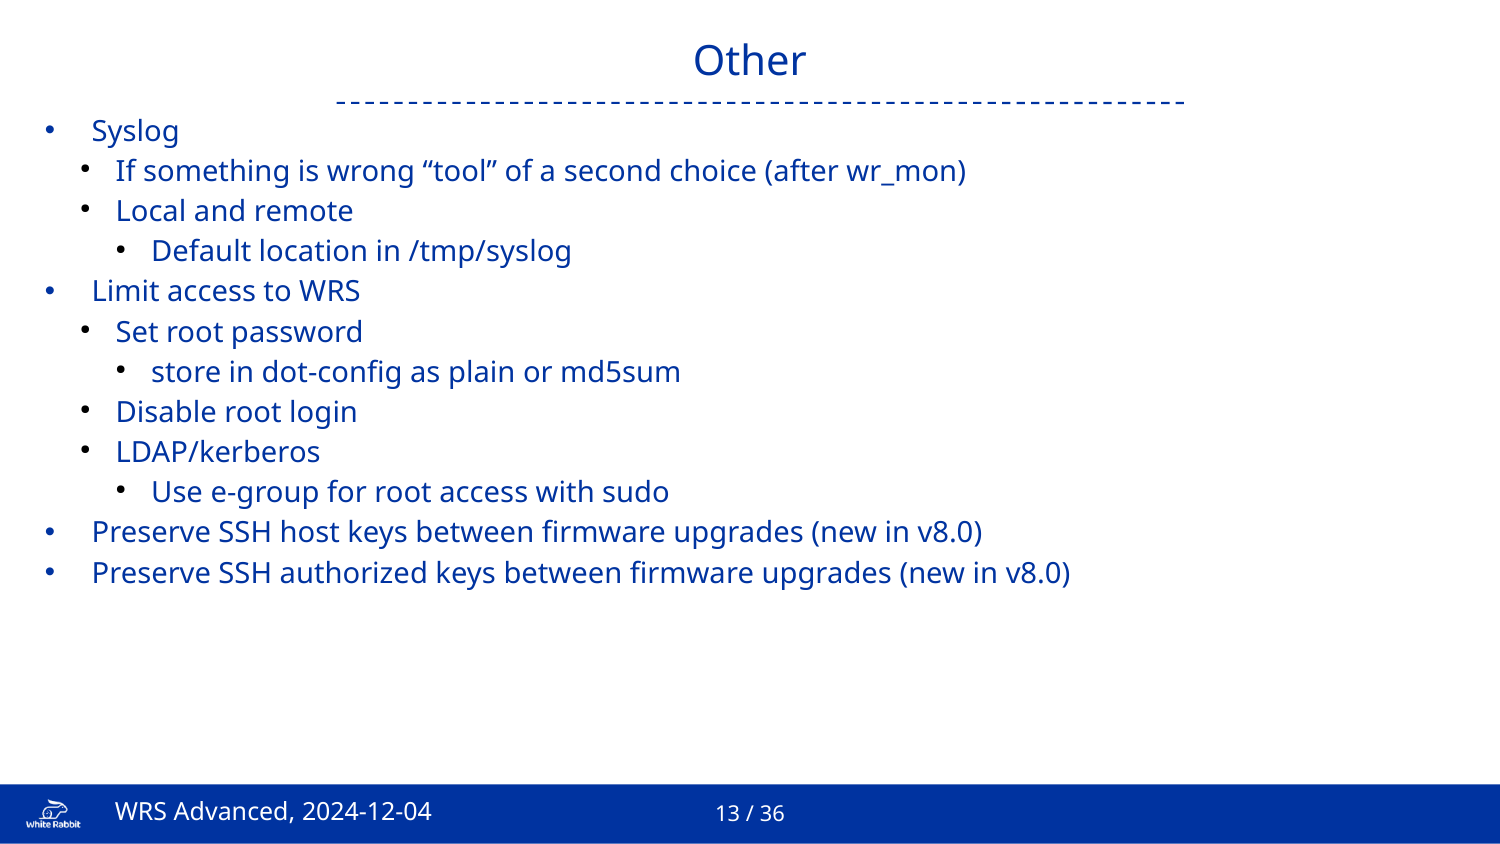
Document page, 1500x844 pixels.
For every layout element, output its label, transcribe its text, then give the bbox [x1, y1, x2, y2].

slide_number <number> / 36 [0, 791, 1500, 837]
text_box Syslog If something is wrong “tool” of a second choice (after wr_mon) Local and remote Default location in /tmp/syslog Limit access to WRS Set root password store in dot-config as plain or md5sum Disable root login LDAP/kerberos Use e-group for root access with sudo Preserve SSH host keys between firmware upgrades (new in v8.0) Preserve SSH authorized keys between firmware upgrades (new in v8.0) [30, 99, 1300, 597]
title Other [0, 0, 1500, 117]
